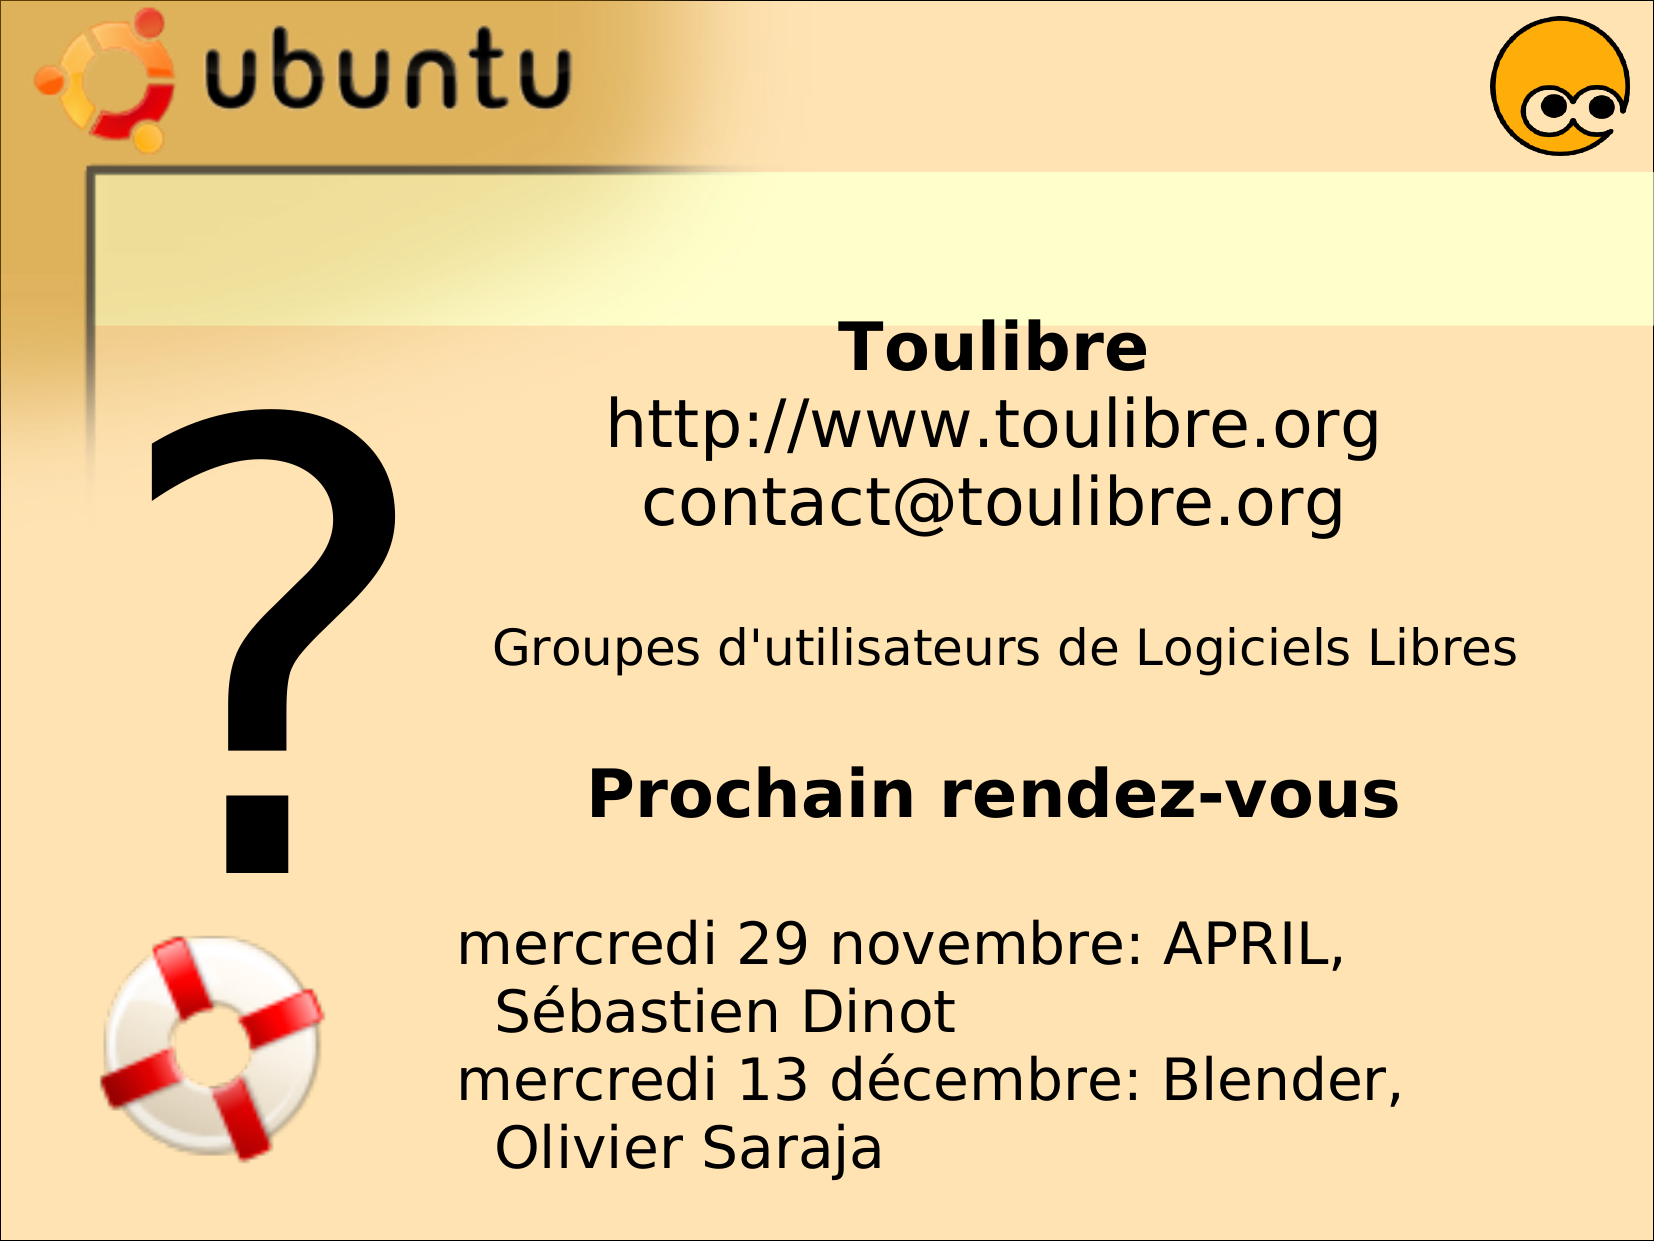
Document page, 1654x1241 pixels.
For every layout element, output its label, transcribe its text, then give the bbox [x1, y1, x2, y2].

list ? [19, 293, 509, 1022]
picture [0, 0, 1256, 552]
picture [1490, 16, 1630, 156]
text_box Toulibre http://www.toulibre.org contact@toulibre.org Groupes d'utilisateurs de Logiciels Libres Prochain rendez-vous mercredi 29 novembre: APRIL, Sébastien Dinot mercredi 13 décembre: Blender, Olivier Saraja [382, 300, 1607, 1190]
picture [95, 931, 333, 1171]
